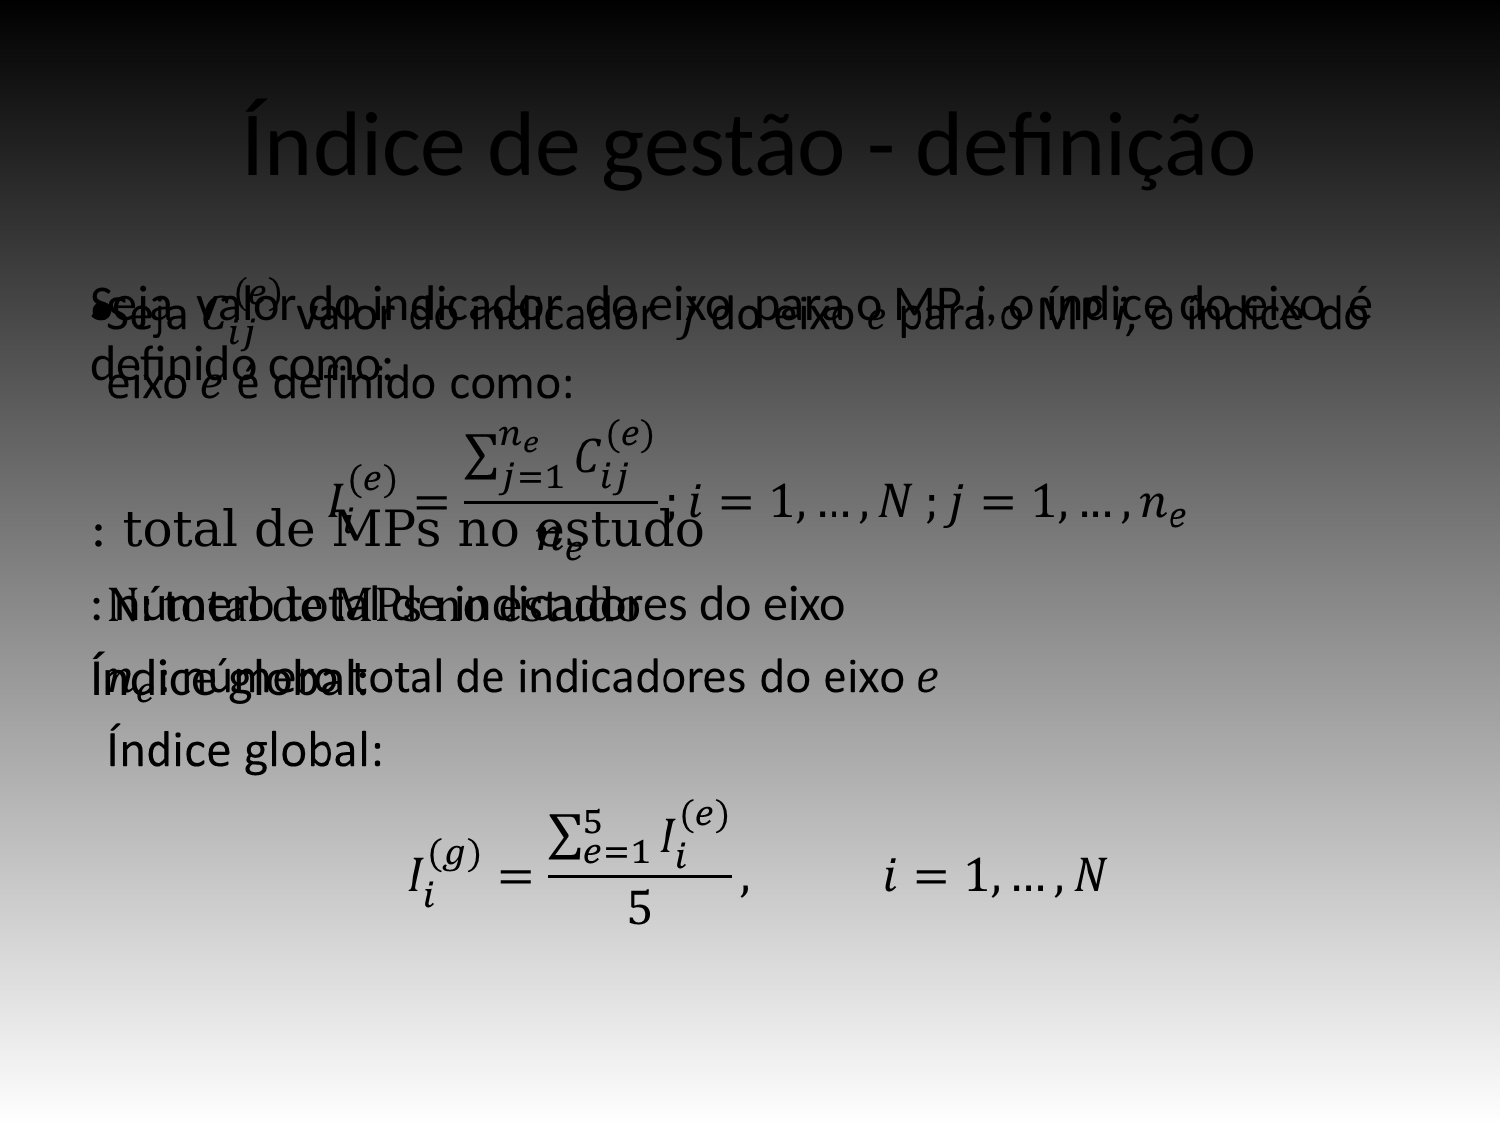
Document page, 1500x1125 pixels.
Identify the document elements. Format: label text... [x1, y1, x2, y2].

list [75, 262, 1425, 1005]
title Índice de gestão - definição [75, 45, 1425, 233]
